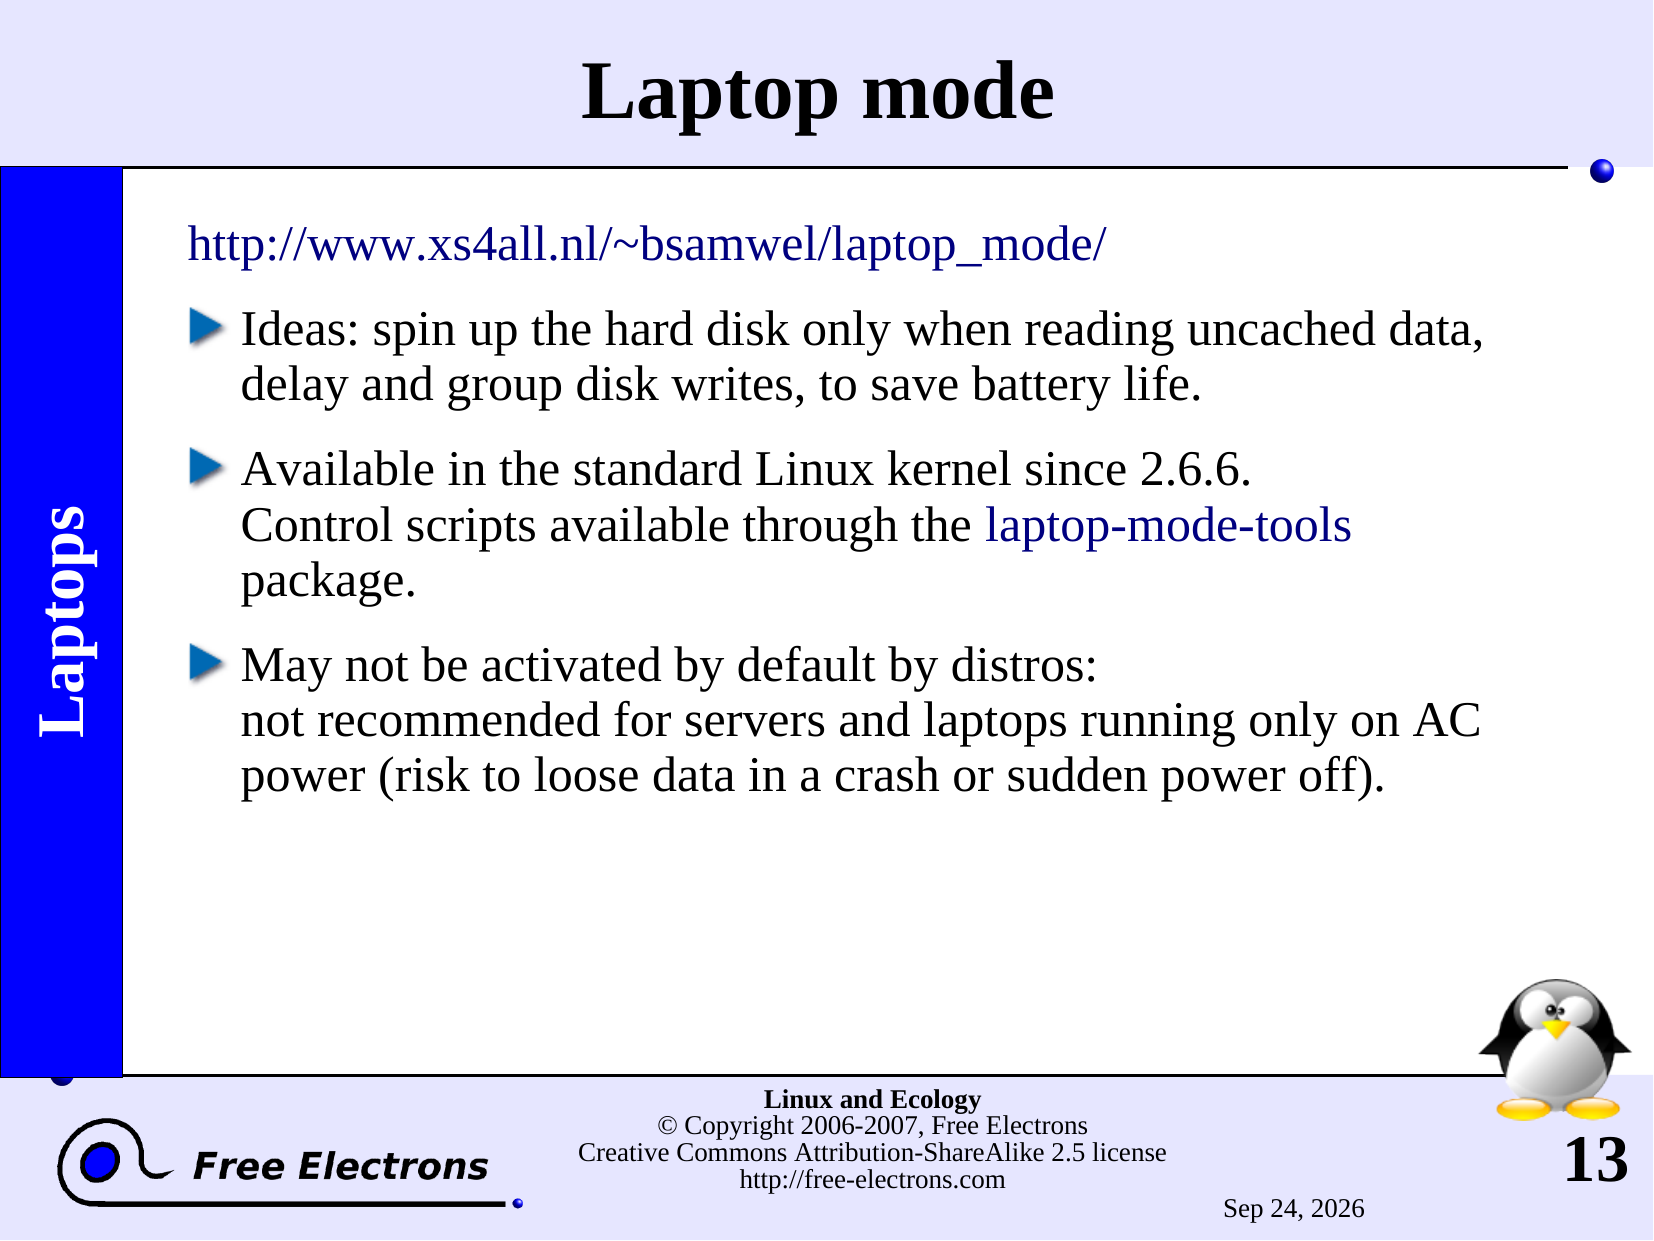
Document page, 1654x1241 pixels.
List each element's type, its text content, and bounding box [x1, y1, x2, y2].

list http://www.xs4all.nl/~bsamwel/laptop_mode/ Ideas: spin up the hard disk only when reading uncached data, delay and group disk writes, to save battery life. Available in the standard Linux kernel since 2.6.6. Control scripts available through the laptop-mode-tools package. May not be activated by default by distros: not recommended for servers and laptops running only on AC power (risk to loose data in a crash or sudden power off). [169, 216, 1518, 1066]
picture [1476, 979, 1634, 1121]
text_box Laptops [0, 166, 123, 1078]
title Laptop mode [33, 29, 1604, 153]
picture [50, 1107, 527, 1216]
